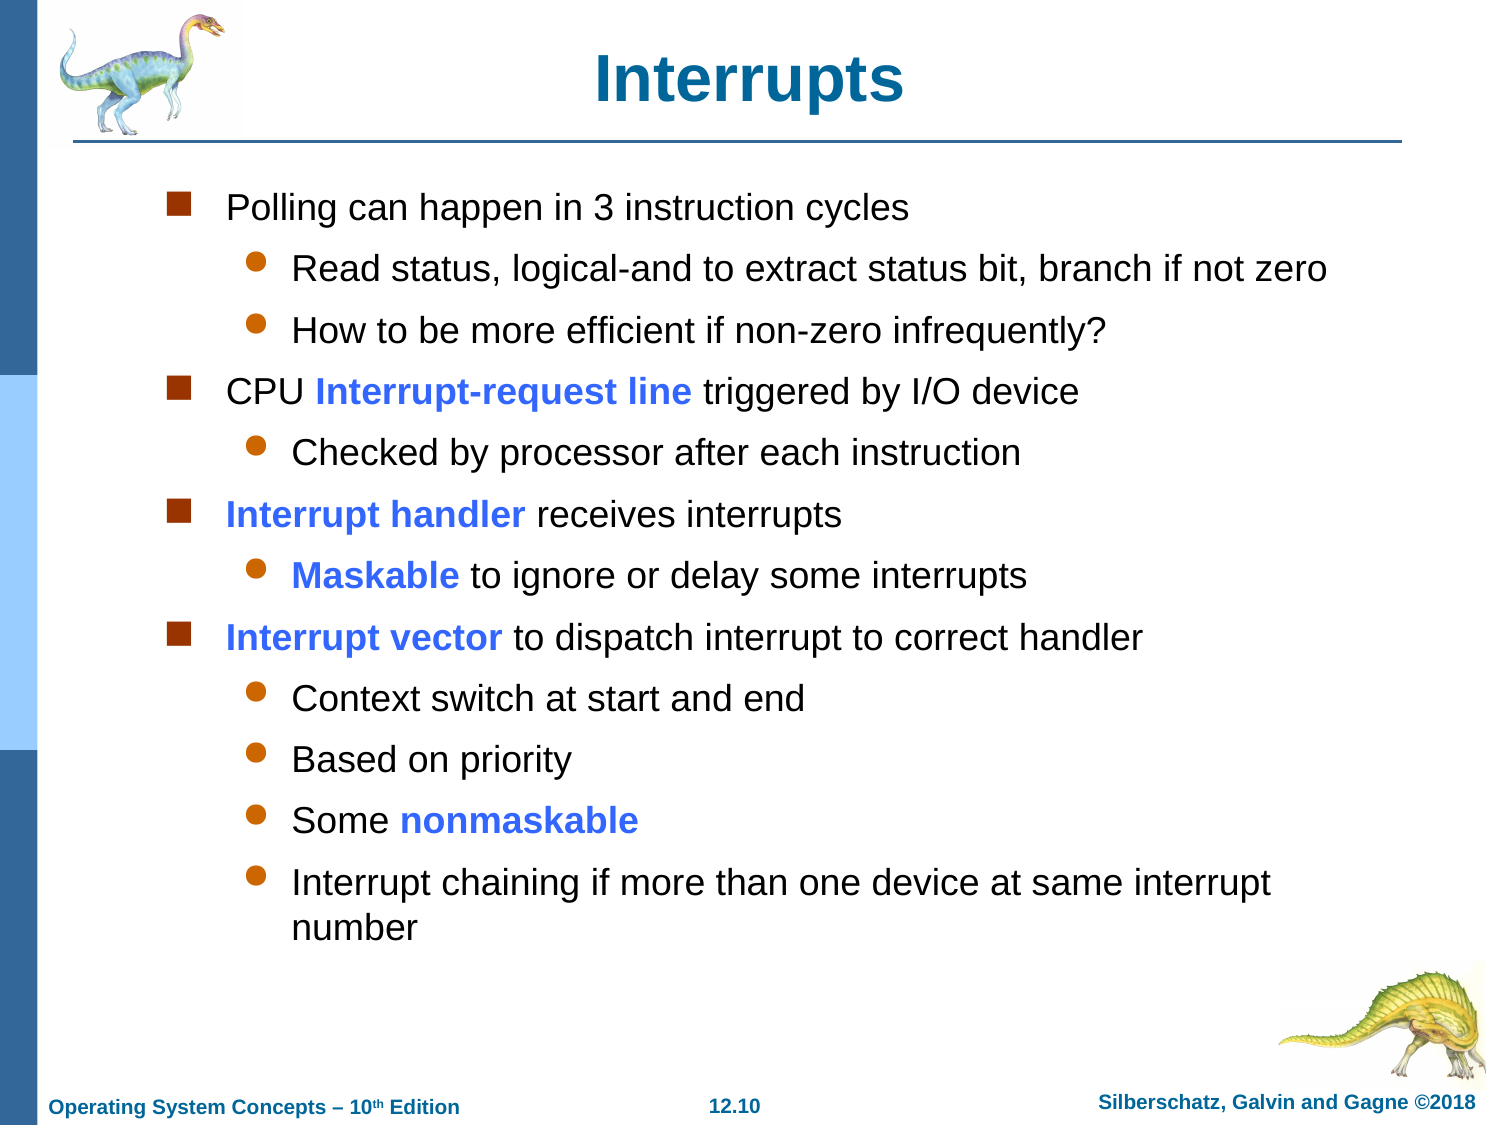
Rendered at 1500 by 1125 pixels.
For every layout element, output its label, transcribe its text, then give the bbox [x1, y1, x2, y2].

list Polling can happen in 3 instruction cycles Read status, logical-and to extract status bit, branch if not zero How to be more efficient if non-zero infrequently? CPU Interrupt-request line triggered by I/O device Checked by processor after each instruction Interrupt handler receives interrupts Maskable to ignore or delay some interrupts Interrupt vector to dispatch interrupt to correct handler Context switch at start and end Based on priority Some nonmaskable Interrupt chaining if more than one device at same interrupt number [154, 175, 1411, 988]
picture [1275, 959, 1486, 1090]
picture [46, 0, 243, 149]
picture [1415, 1094, 1423, 1099]
title Interrupts [75, 27, 1426, 123]
